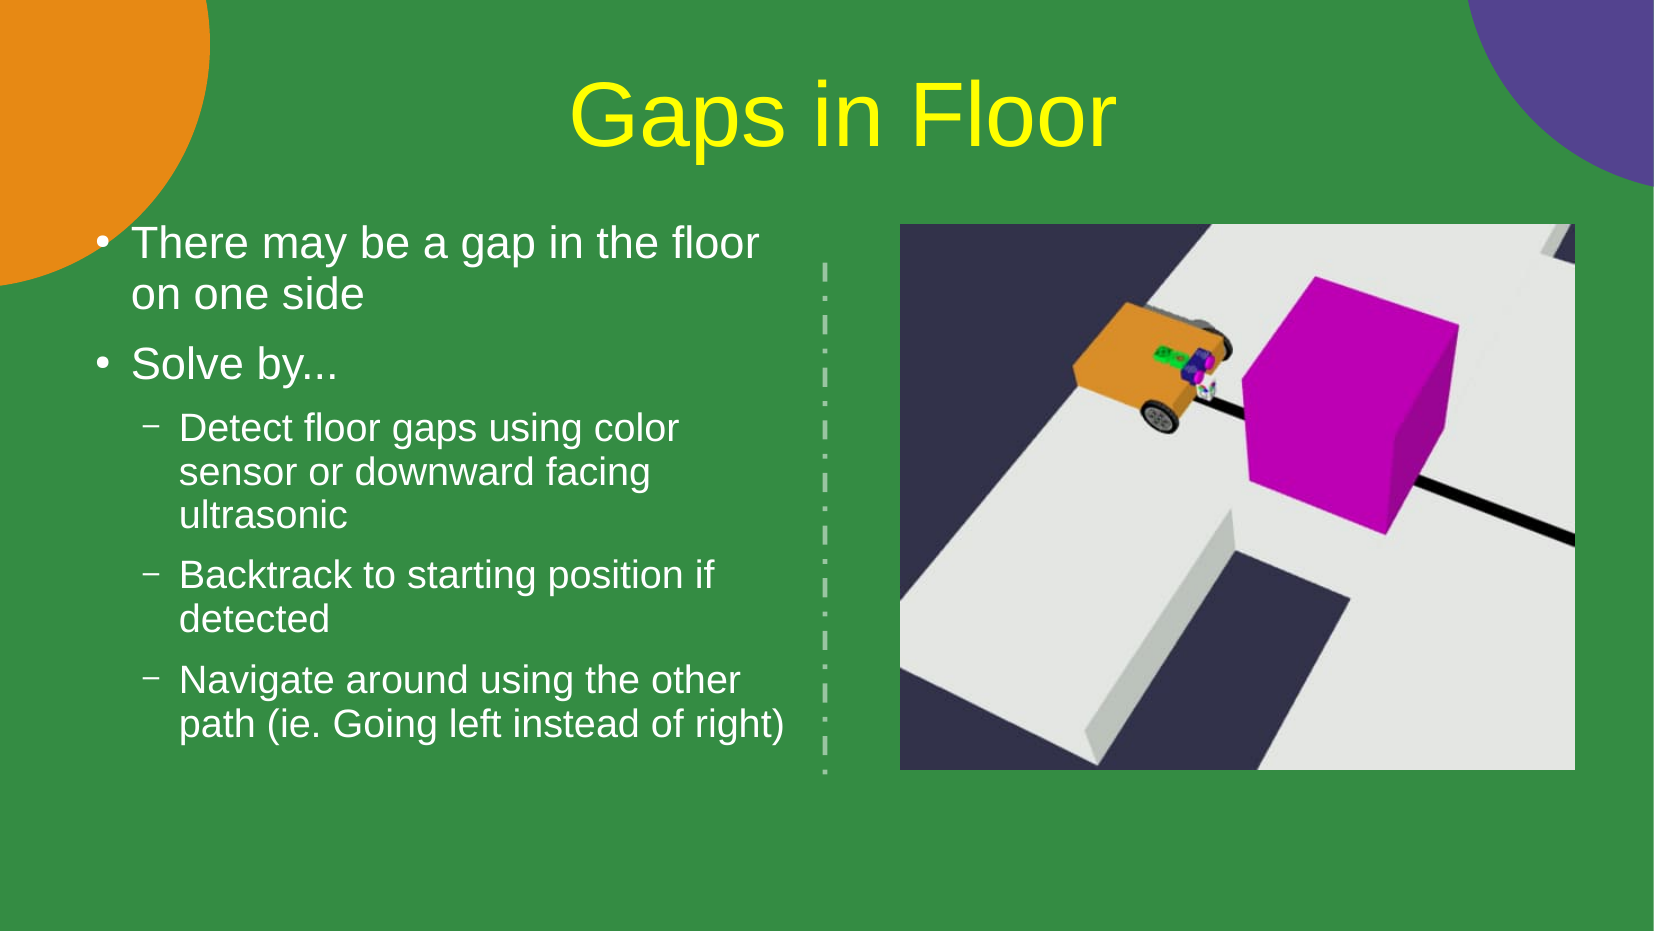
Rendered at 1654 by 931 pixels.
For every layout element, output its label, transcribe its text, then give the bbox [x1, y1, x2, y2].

picture [900, 224, 1575, 770]
list There may be a gap in the floor on one side Solve by... Detect floor gaps using color sensor or downward facing ultrasonic Backtrack to starting position if detected Navigate around using the other path (ie. Going left instead of right) [82, 217, 788, 758]
title Gaps in Floor [187, 37, 1501, 193]
